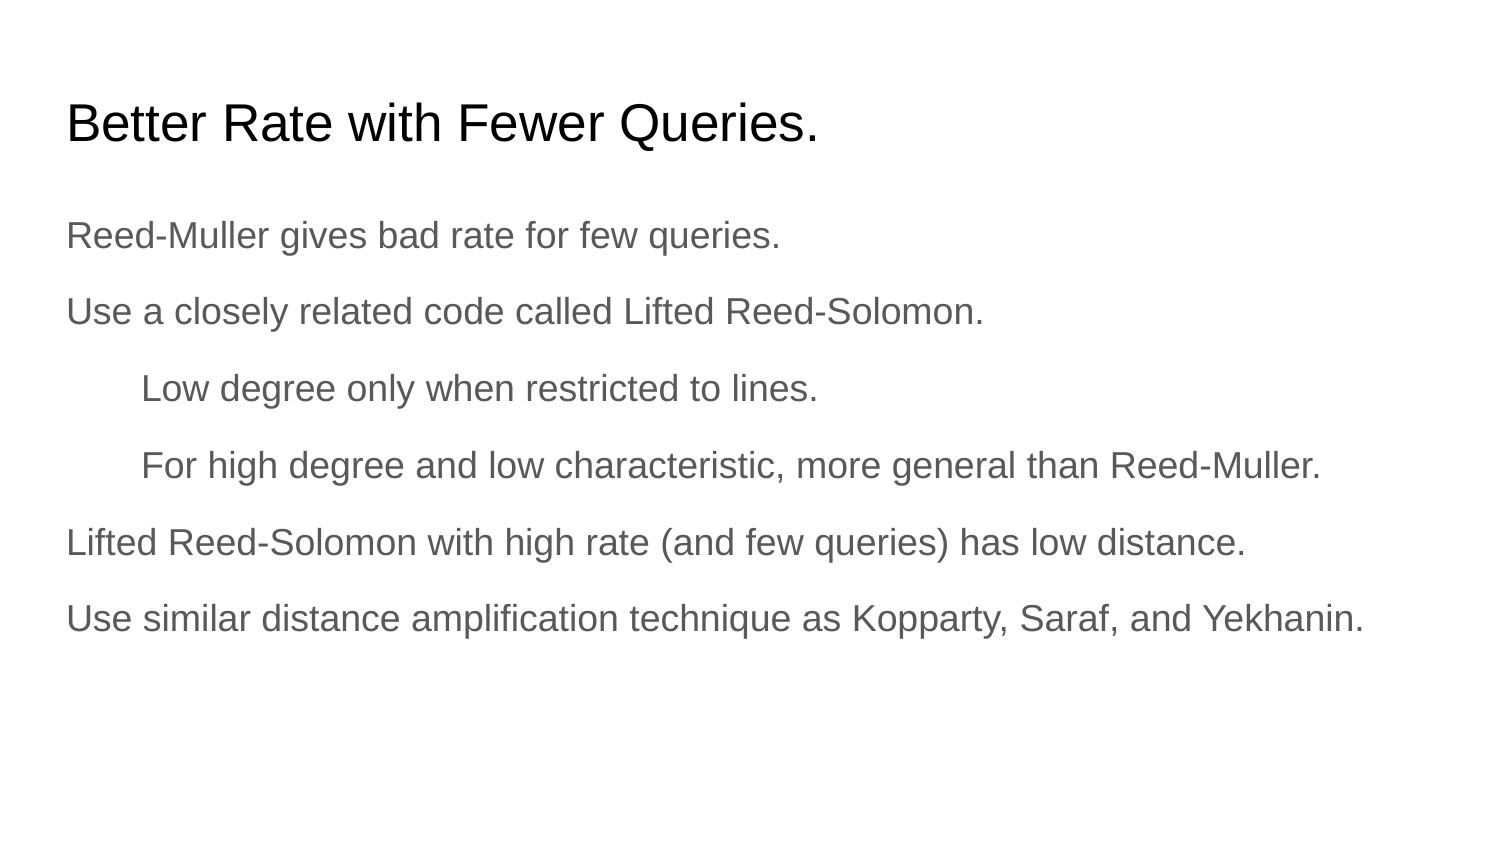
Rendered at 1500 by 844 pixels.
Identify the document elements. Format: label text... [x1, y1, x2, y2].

list Reed-Muller gives bad rate for few queries. Use a closely related code called Lifted Reed-Solomon. Low degree only when restricted to lines. For high degree and low characteristic, more general than Reed-Muller. Lifted Reed-Solomon with high rate (and few queries) has low distance. Use similar distance amplification technique as Kopparty, Saraf, and Yekhanin. [51, 189, 1449, 750]
title Better Rate with Fewer Queries. [51, 72, 1449, 167]
